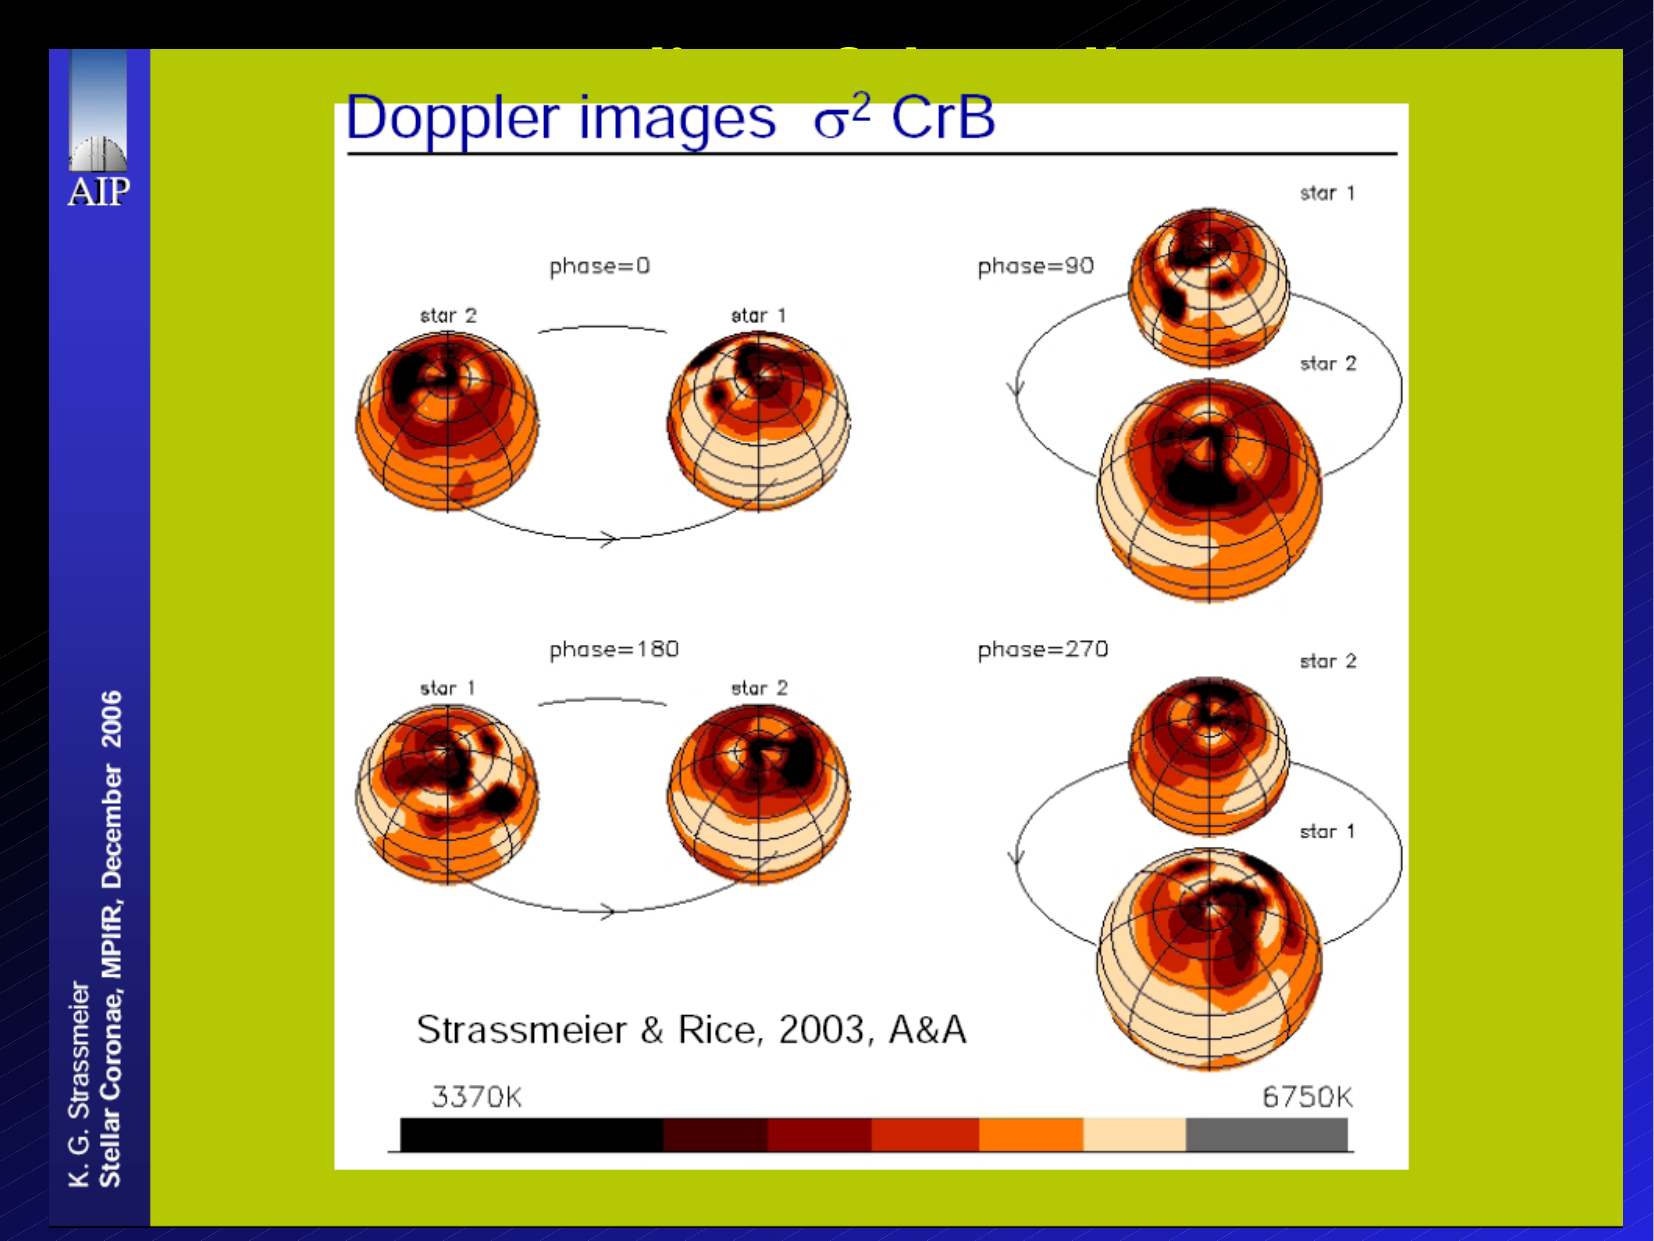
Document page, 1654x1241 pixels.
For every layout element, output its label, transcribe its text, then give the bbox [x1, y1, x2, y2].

title Outline of the Talk [88, 27, 1577, 49]
picture [49, 49, 1623, 1228]
